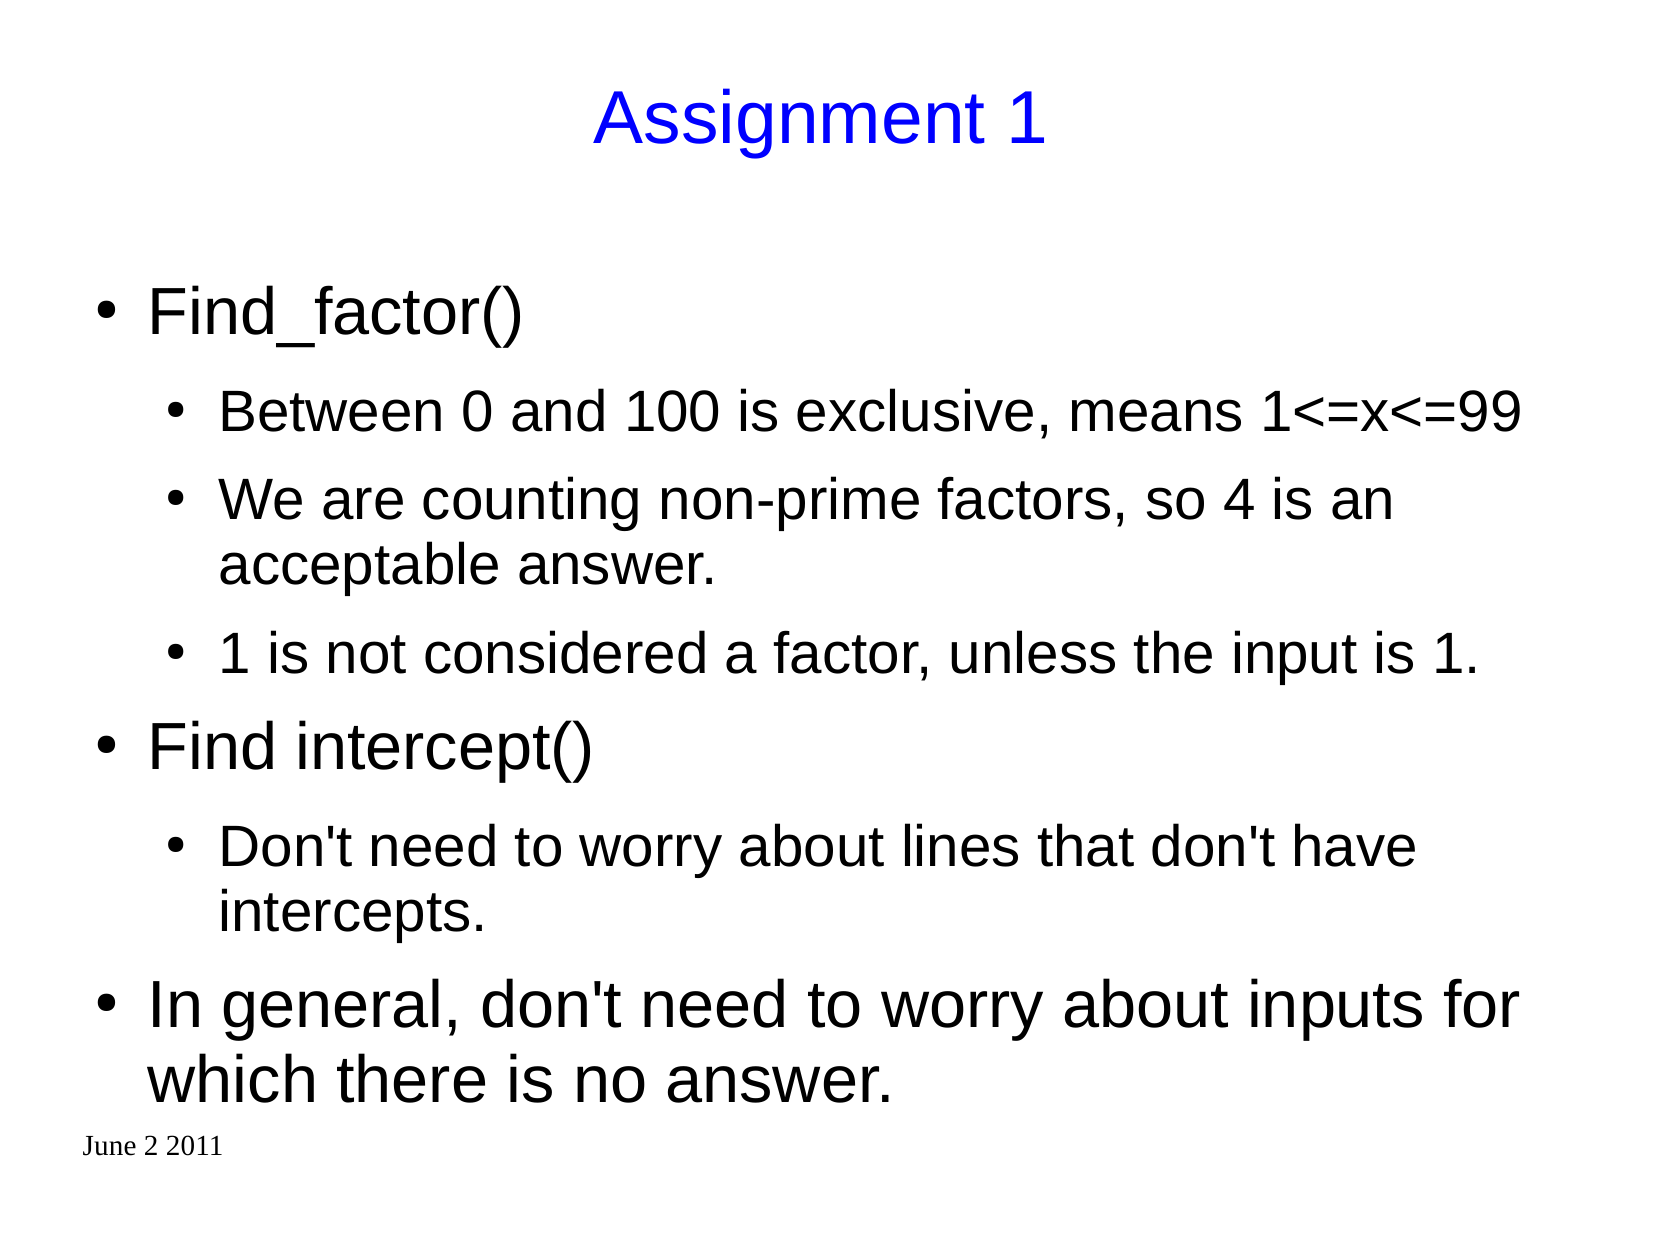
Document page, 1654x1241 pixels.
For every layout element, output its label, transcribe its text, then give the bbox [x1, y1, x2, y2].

title Assignment 1 [76, 58, 1565, 178]
list Find_factor() Between 0 and 100 is exclusive, means 1<=x<=99 We are counting non-prime factors, so 4 is an acceptable answer. 1 is not considered a factor, unless the input is 1. Find intercept() Don't need to worry about lines that don't have intercepts. In general, don't need to worry about inputs for which there is no answer. [76, 274, 1565, 1116]
